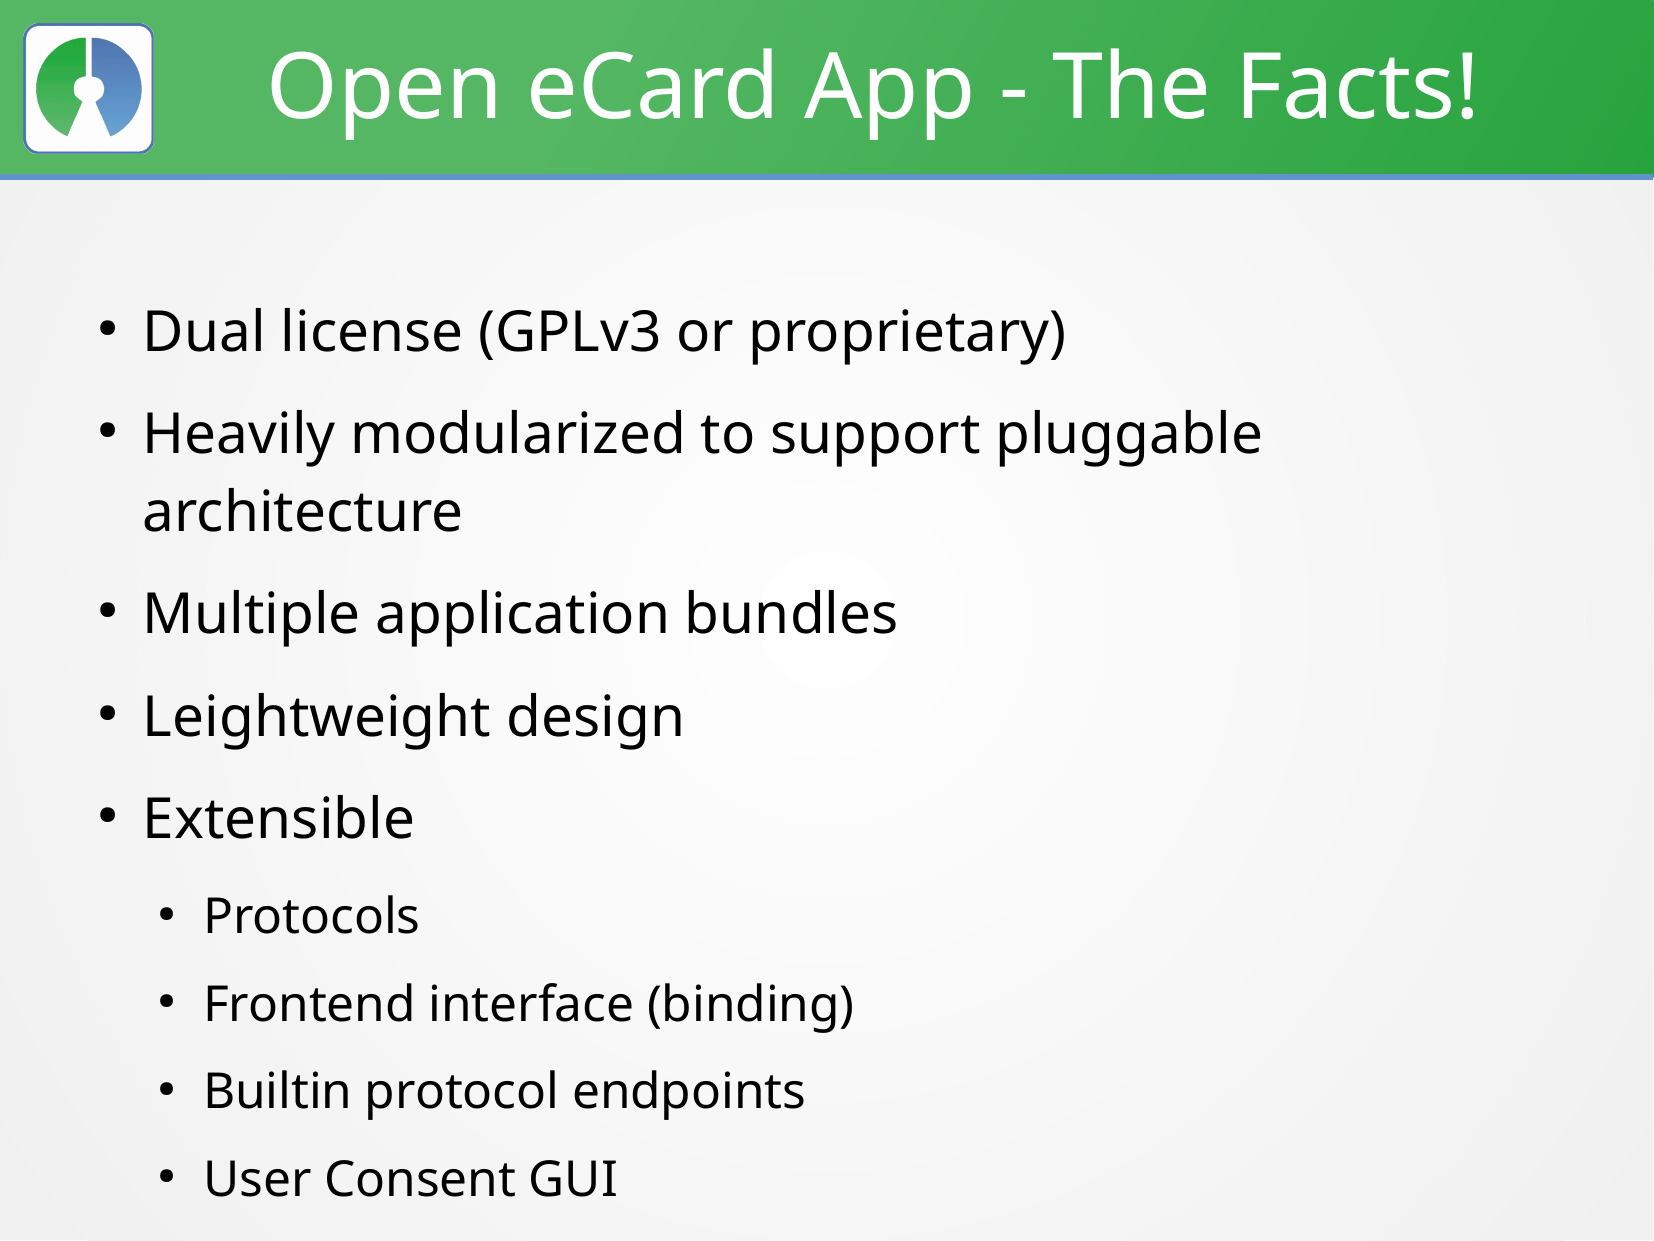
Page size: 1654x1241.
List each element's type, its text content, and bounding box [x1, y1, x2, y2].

picture [23, 23, 154, 154]
list Dual license (GPLv3 or proprietary) Heavily modularized to support pluggable architecture Multiple application bundles Leightweight design Extensible Protocols Frontend interface (binding) Builtin protocol endpoints User Consent GUI [82, 290, 1571, 1217]
title Open eCard App - The Facts! [177, 11, 1571, 154]
